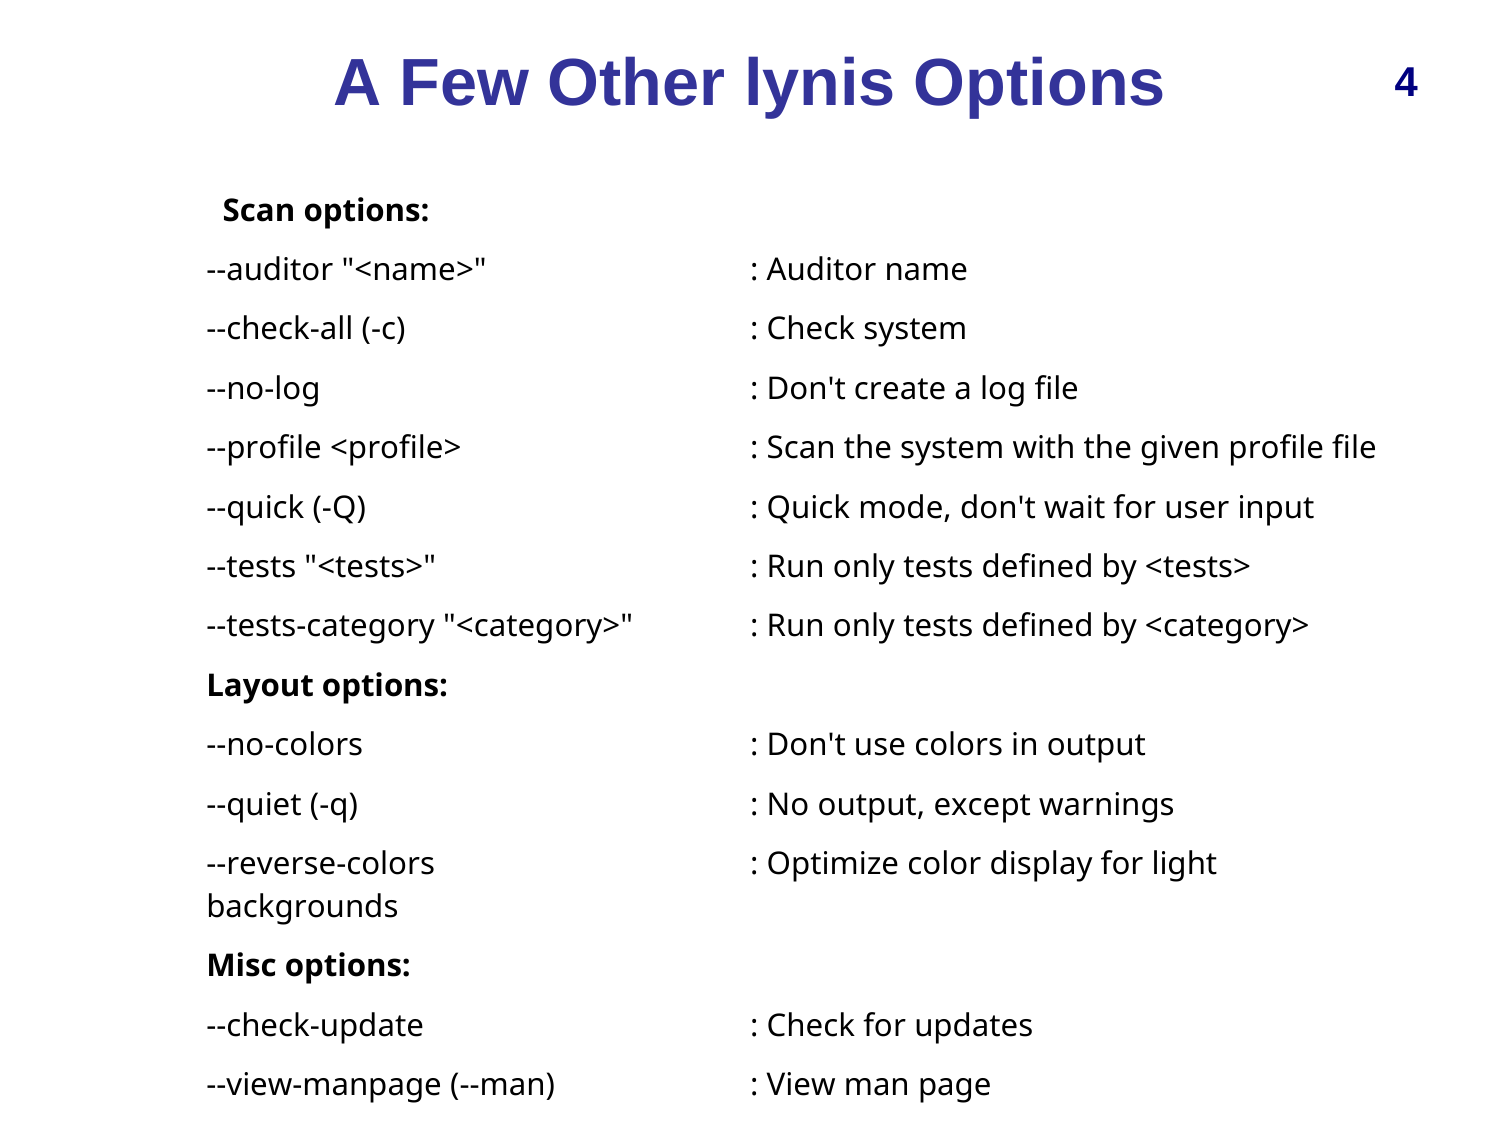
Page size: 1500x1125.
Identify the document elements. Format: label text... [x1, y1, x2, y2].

title A Few Other lynis Options [75, 37, 1426, 128]
list Scan options: --auditor "<name>" : Auditor name --check-all (-c) : Check system --no-log : Don't create a log file --profile <profile> : Scan the system with the given profile file --quick (-Q) : Quick mode, don't wait for user input --tests "<tests>" : Run only tests defined by <tests> --tests-category "<category>" : Run only tests defined by <category> Layout options: --no-colors : Don't use colors in output --quiet (-q) : No output, except warnings --reverse-colors : Optimize color display for light backgrounds Misc options: --check-update : Check for updates --view-manpage (--man) : View man page --version (-V) : Display version number and quit [150, 187, 1388, 1042]
text_box 4 [1350, 47, 1463, 113]
